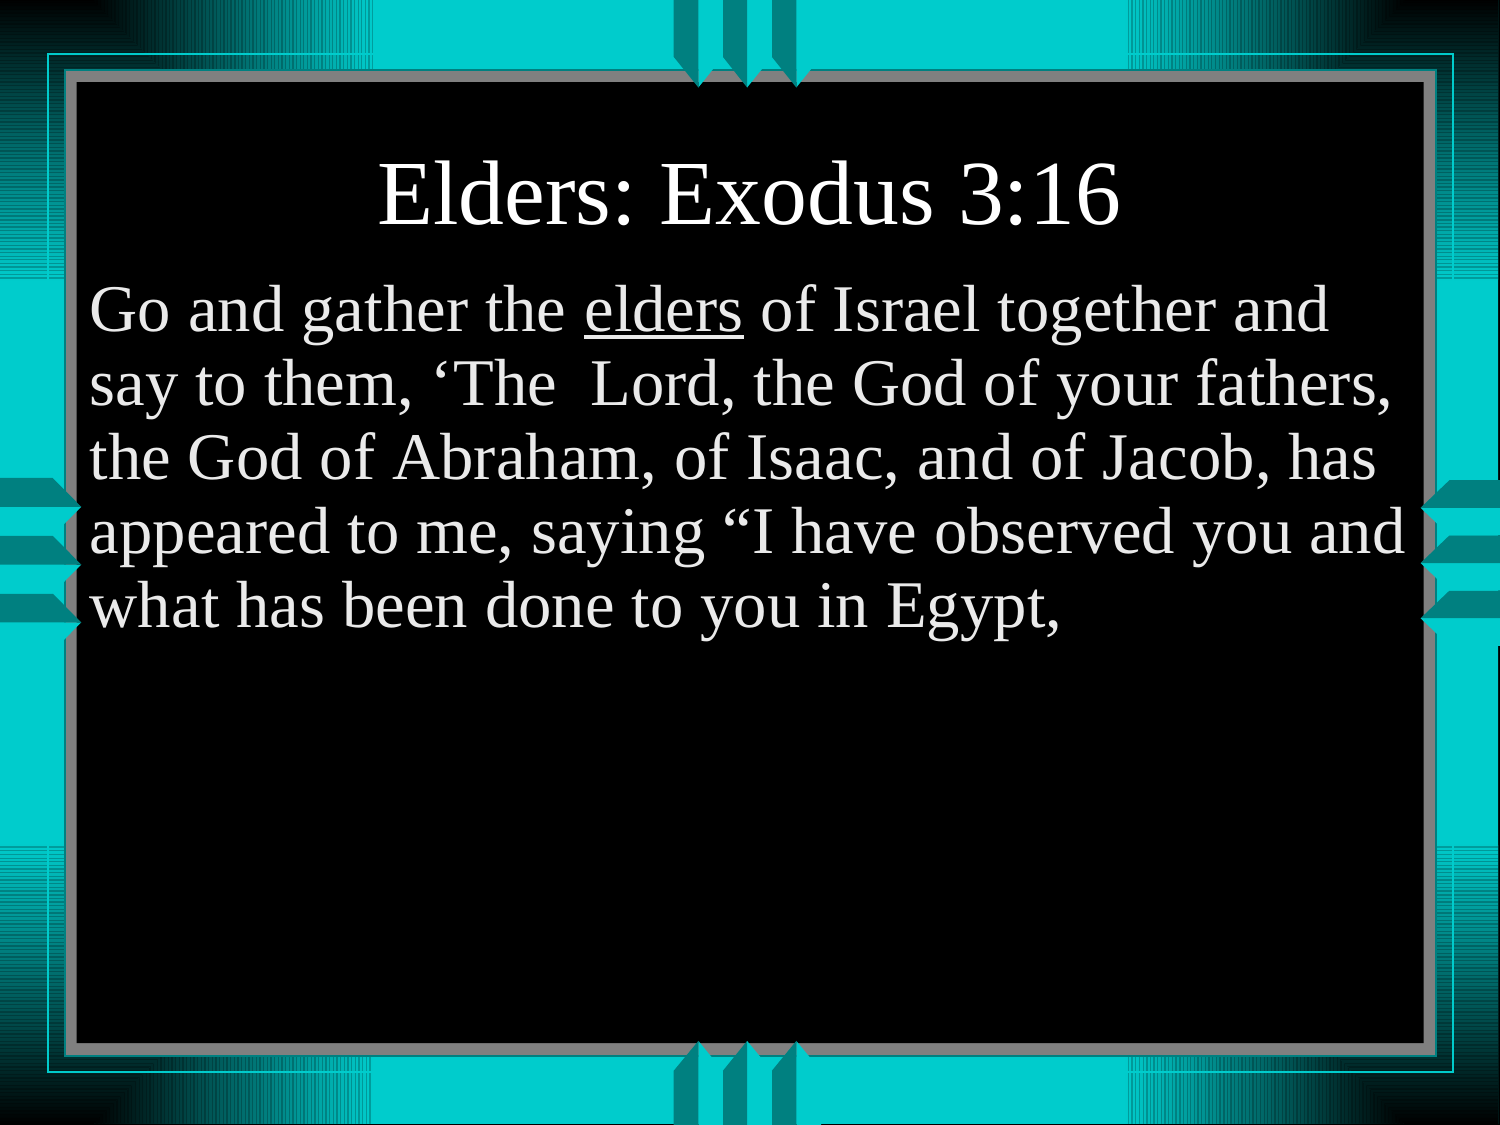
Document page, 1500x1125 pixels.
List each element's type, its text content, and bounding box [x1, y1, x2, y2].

text_box Go and gather the elders of Israel together and say to them, ‘The Lord, the God of your fathers, the God of Abraham, of Isaac, and of Jacob, has appeared to me, saying “I have observed you and what has been done to you in Egypt, [75, 264, 1426, 1113]
title Elders: Exodus 3:16 [112, 99, 1388, 264]
